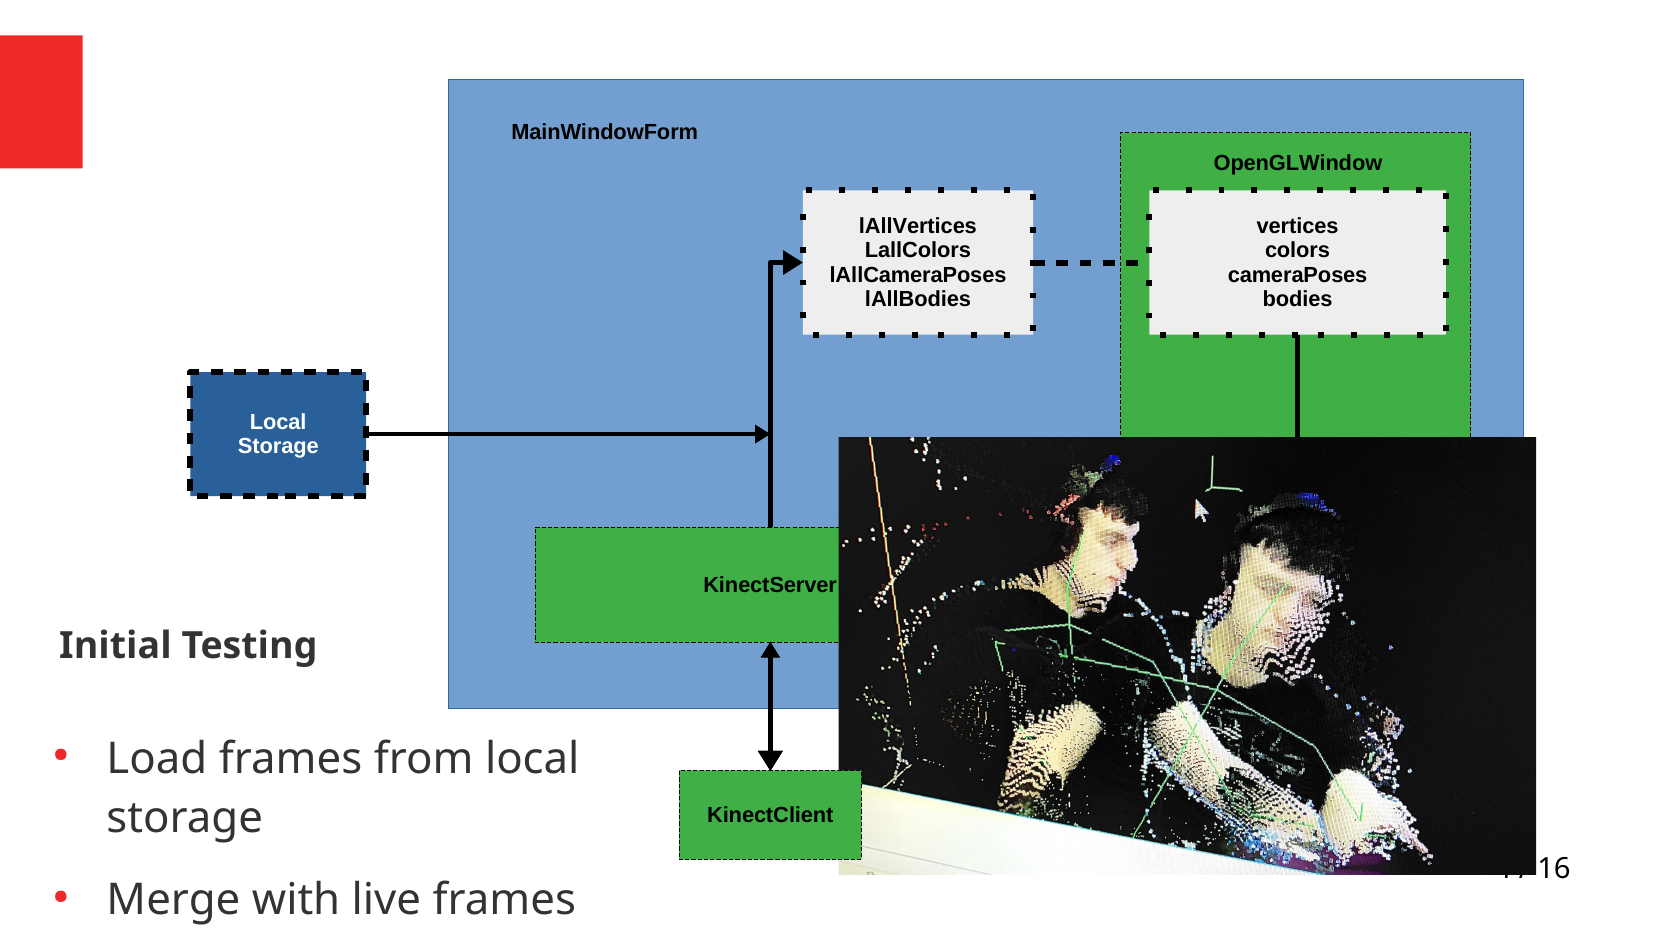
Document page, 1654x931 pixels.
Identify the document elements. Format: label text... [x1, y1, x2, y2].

text_box Local Storage [190, 372, 367, 497]
title Initial Testing [59, 566, 497, 723]
text_box OpenGLWindow [1197, 150, 1399, 176]
text_box KinectClient [679, 770, 862, 860]
text_box KinectServer [535, 527, 838, 643]
text_box vertices colors cameraPoses bodies [1149, 190, 1446, 335]
picture [838, 437, 1537, 875]
list Load frames from local storage Merge with live frames [35, 726, 627, 931]
text_box [772, 643, 838, 709]
text_box MainWindowForm [472, 119, 737, 169]
text_box [448, 436, 769, 709]
text_box lAllVertices LallColors lAllCameraPoses lAllBodies [802, 190, 1034, 335]
text_box [448, 79, 1524, 527]
